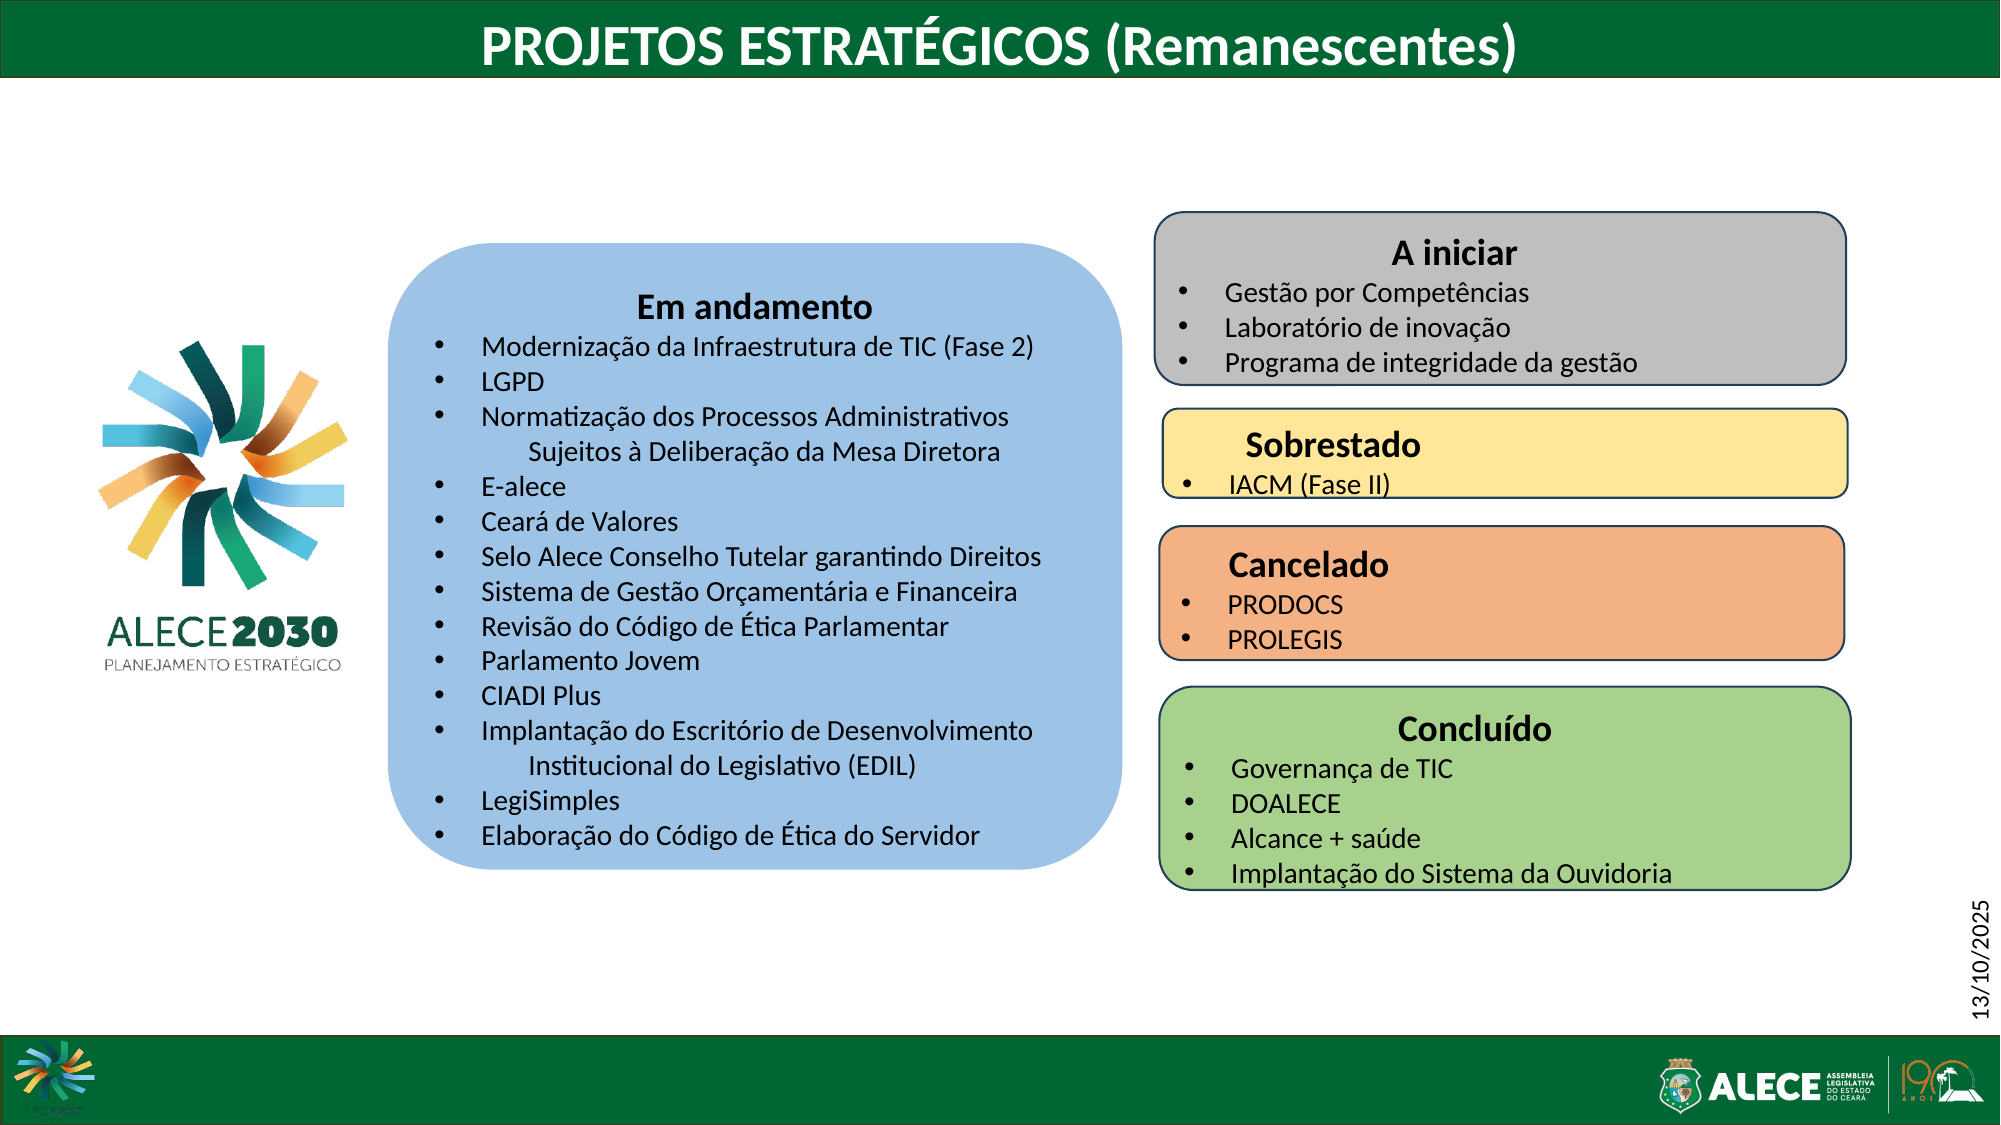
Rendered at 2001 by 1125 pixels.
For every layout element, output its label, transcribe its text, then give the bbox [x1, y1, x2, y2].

text_box Em andamento Modernização da Infraestrutura de TIC (Fase 2) LGPD Normatização dos Processos Administrativos Sujeitos à Deliberação da Mesa Diretora E-alece Ceará de Valores Selo Alece Conselho Tutelar garantindo Direitos Sistema de Gestão Orçamentária e Financeira Revisão do Código de Ética Parlamentar Parlamento Jovem CIADI Plus Implantação do Escritório de Desenvolvimento Institucional do Legislativo (EDIL) LegiSimples Elaboração do Código de Ética do Servidor [388, 244, 1122, 869]
text_box Sobrestado IACM (Fase II) [1162, 408, 1848, 498]
text_box PROJETOS ESTRATÉGICOS (Remanescentes) [0, 0, 2000, 77]
picture [1627, 982, 2000, 1125]
text_box Cancelado PRODOCS PROLEGIS [1159, 526, 1845, 661]
text_box 13/10/2025 [1956, 883, 2000, 982]
text_box [1, 1036, 1627, 1125]
text_box [97, 340, 348, 671]
text_box Concluído Governança de TIC DOALECE Alcance + saúde Implantação do Sistema da Ouvidoria [1159, 686, 1851, 891]
text_box A iniciar Gestão por Competências Laboratório de inovação Programa de integridade da gestão [1154, 212, 1847, 385]
